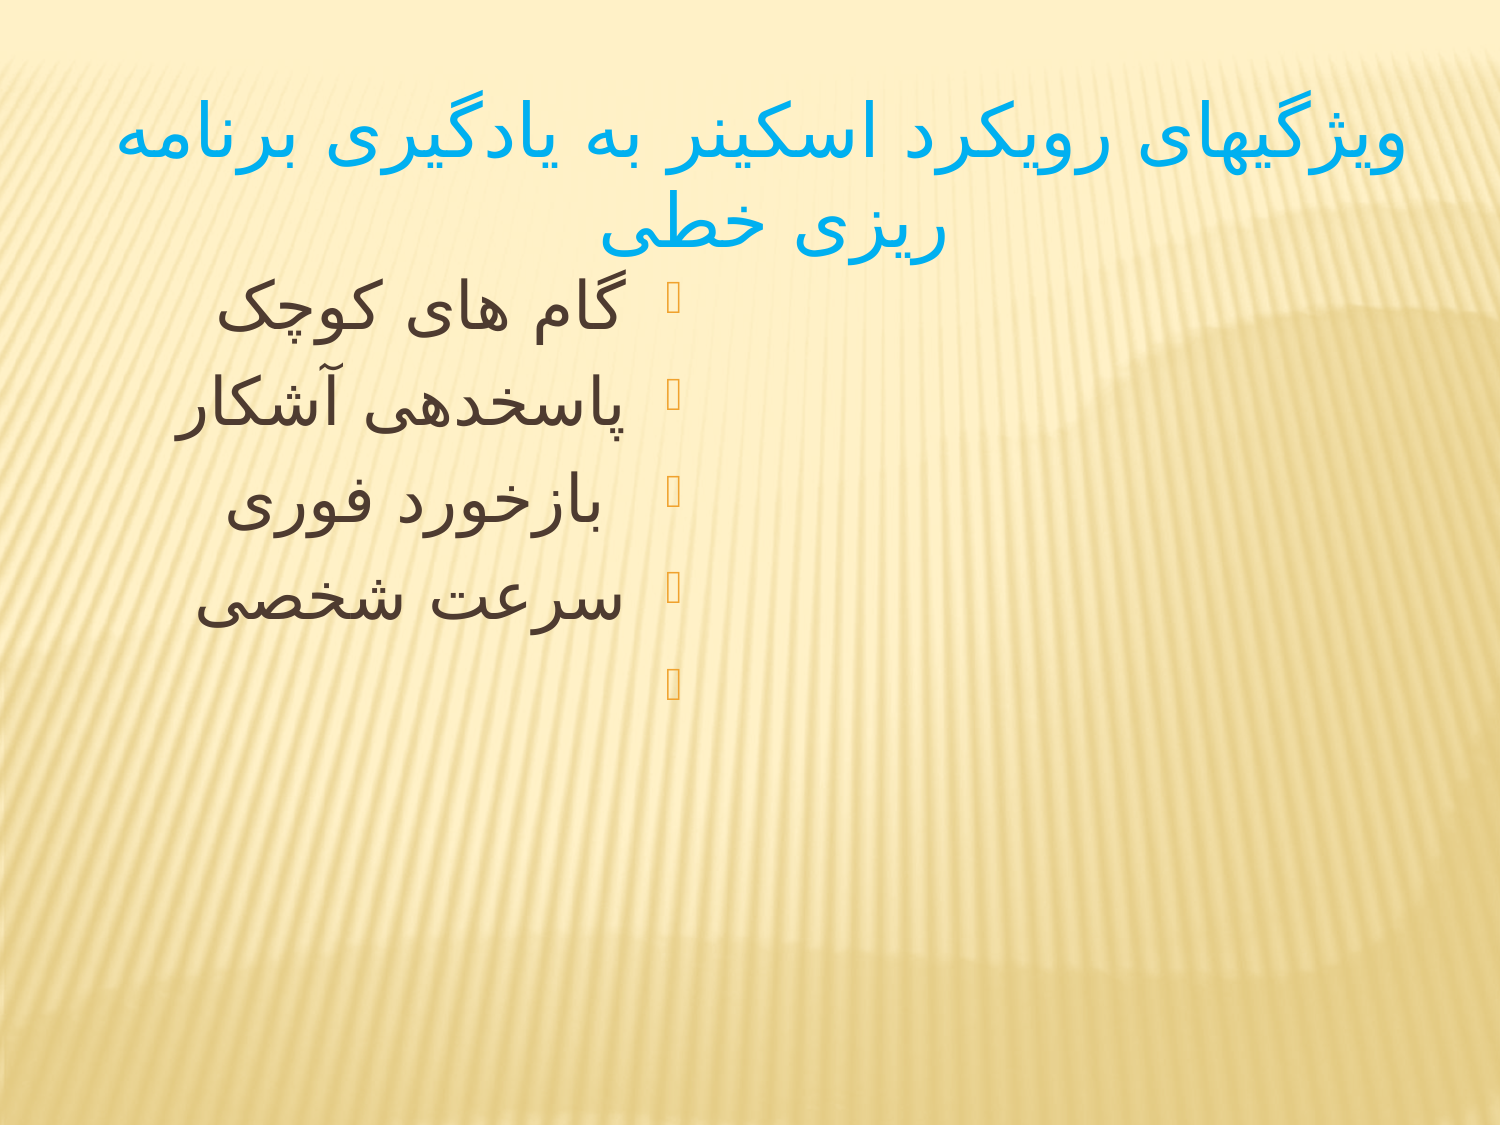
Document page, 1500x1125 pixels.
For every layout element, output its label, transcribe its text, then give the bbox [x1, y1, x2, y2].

list گام های کوچک پاسخدهی آشکار بازخورد فوری سرعت شخصی [50, 254, 1476, 998]
title ویژگیهای رویکرد اسکینر به یادگیری برنامه ریزی خطی [50, 75, 1476, 213]
